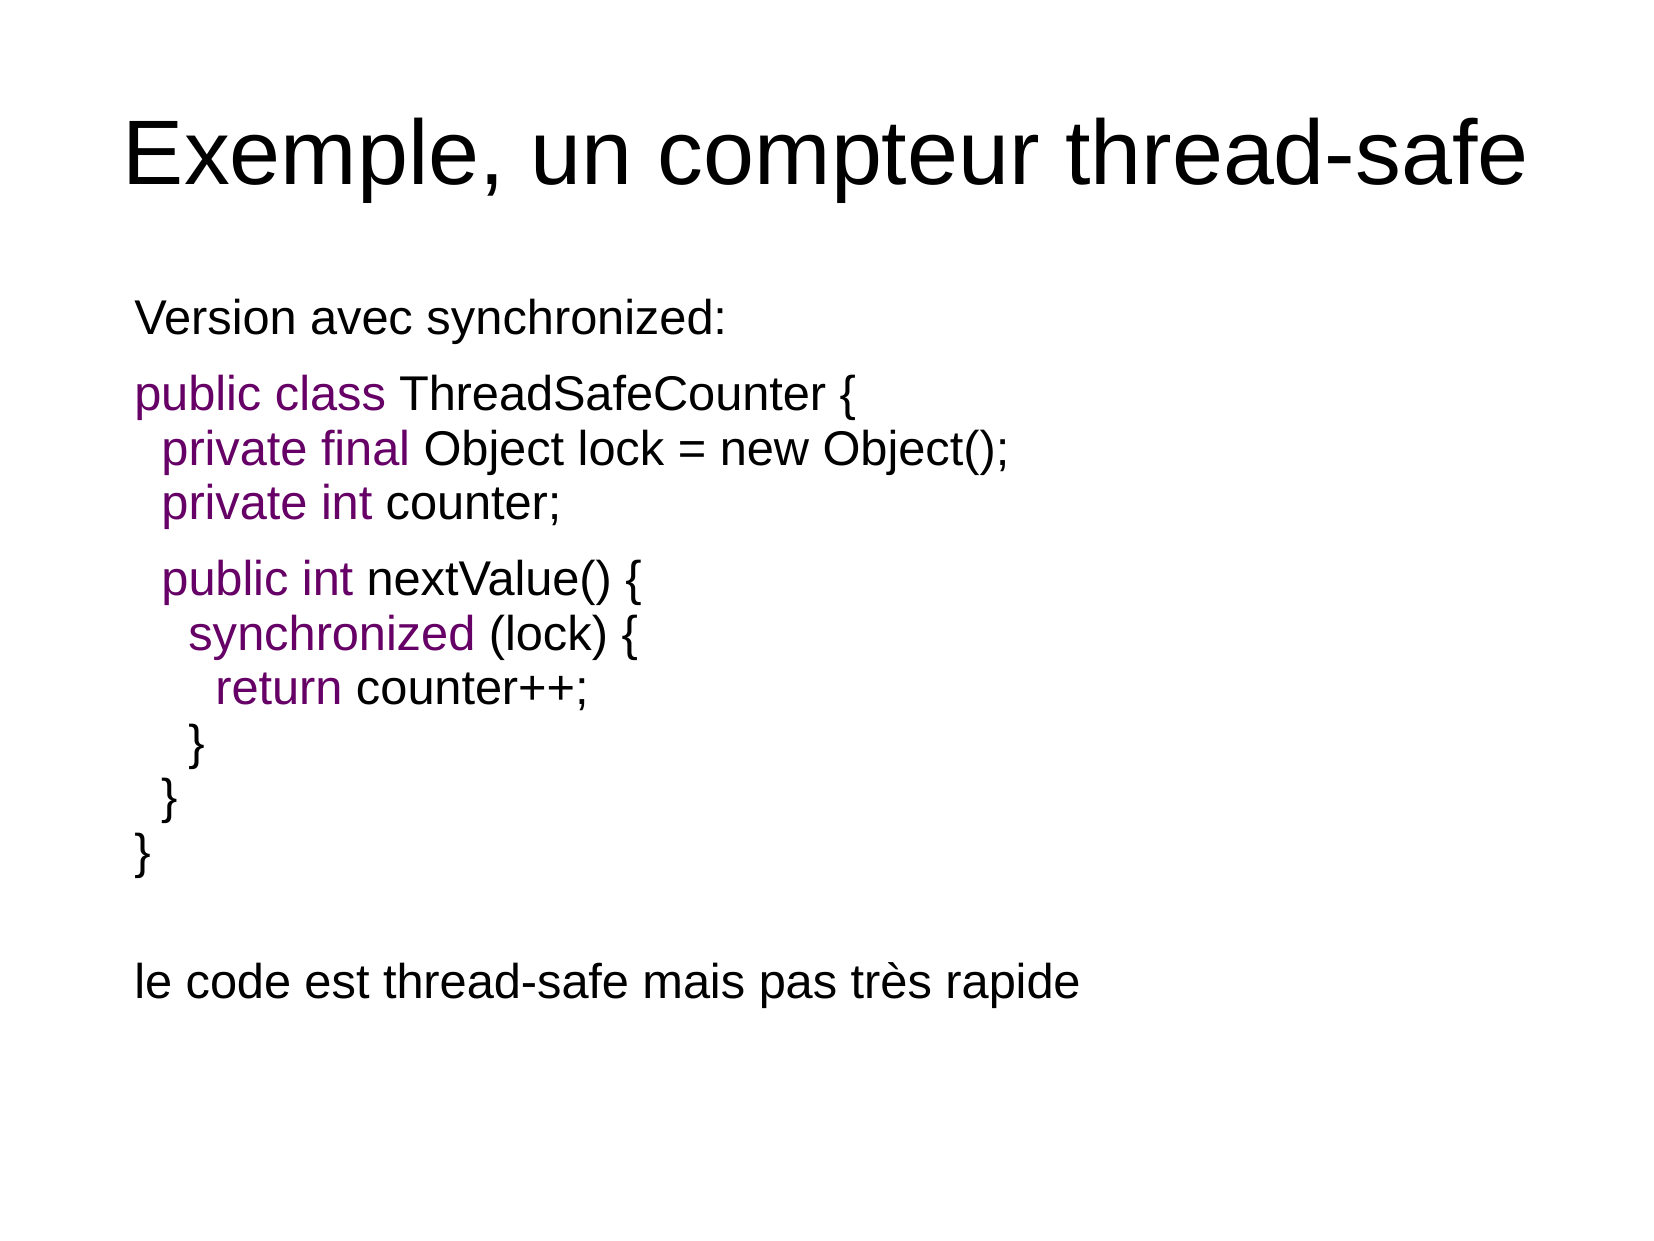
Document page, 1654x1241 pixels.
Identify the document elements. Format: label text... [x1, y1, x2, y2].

list Version avec synchronized: public class ThreadSafeCounter { private final Object lock = new Object(); private int counter; public int nextValue() { synchronized (lock) { return counter++; } } } le code est thread-safe mais pas très rapide [82, 290, 1571, 1010]
title Exemple, un compteur thread-safe [82, 49, 1571, 257]
